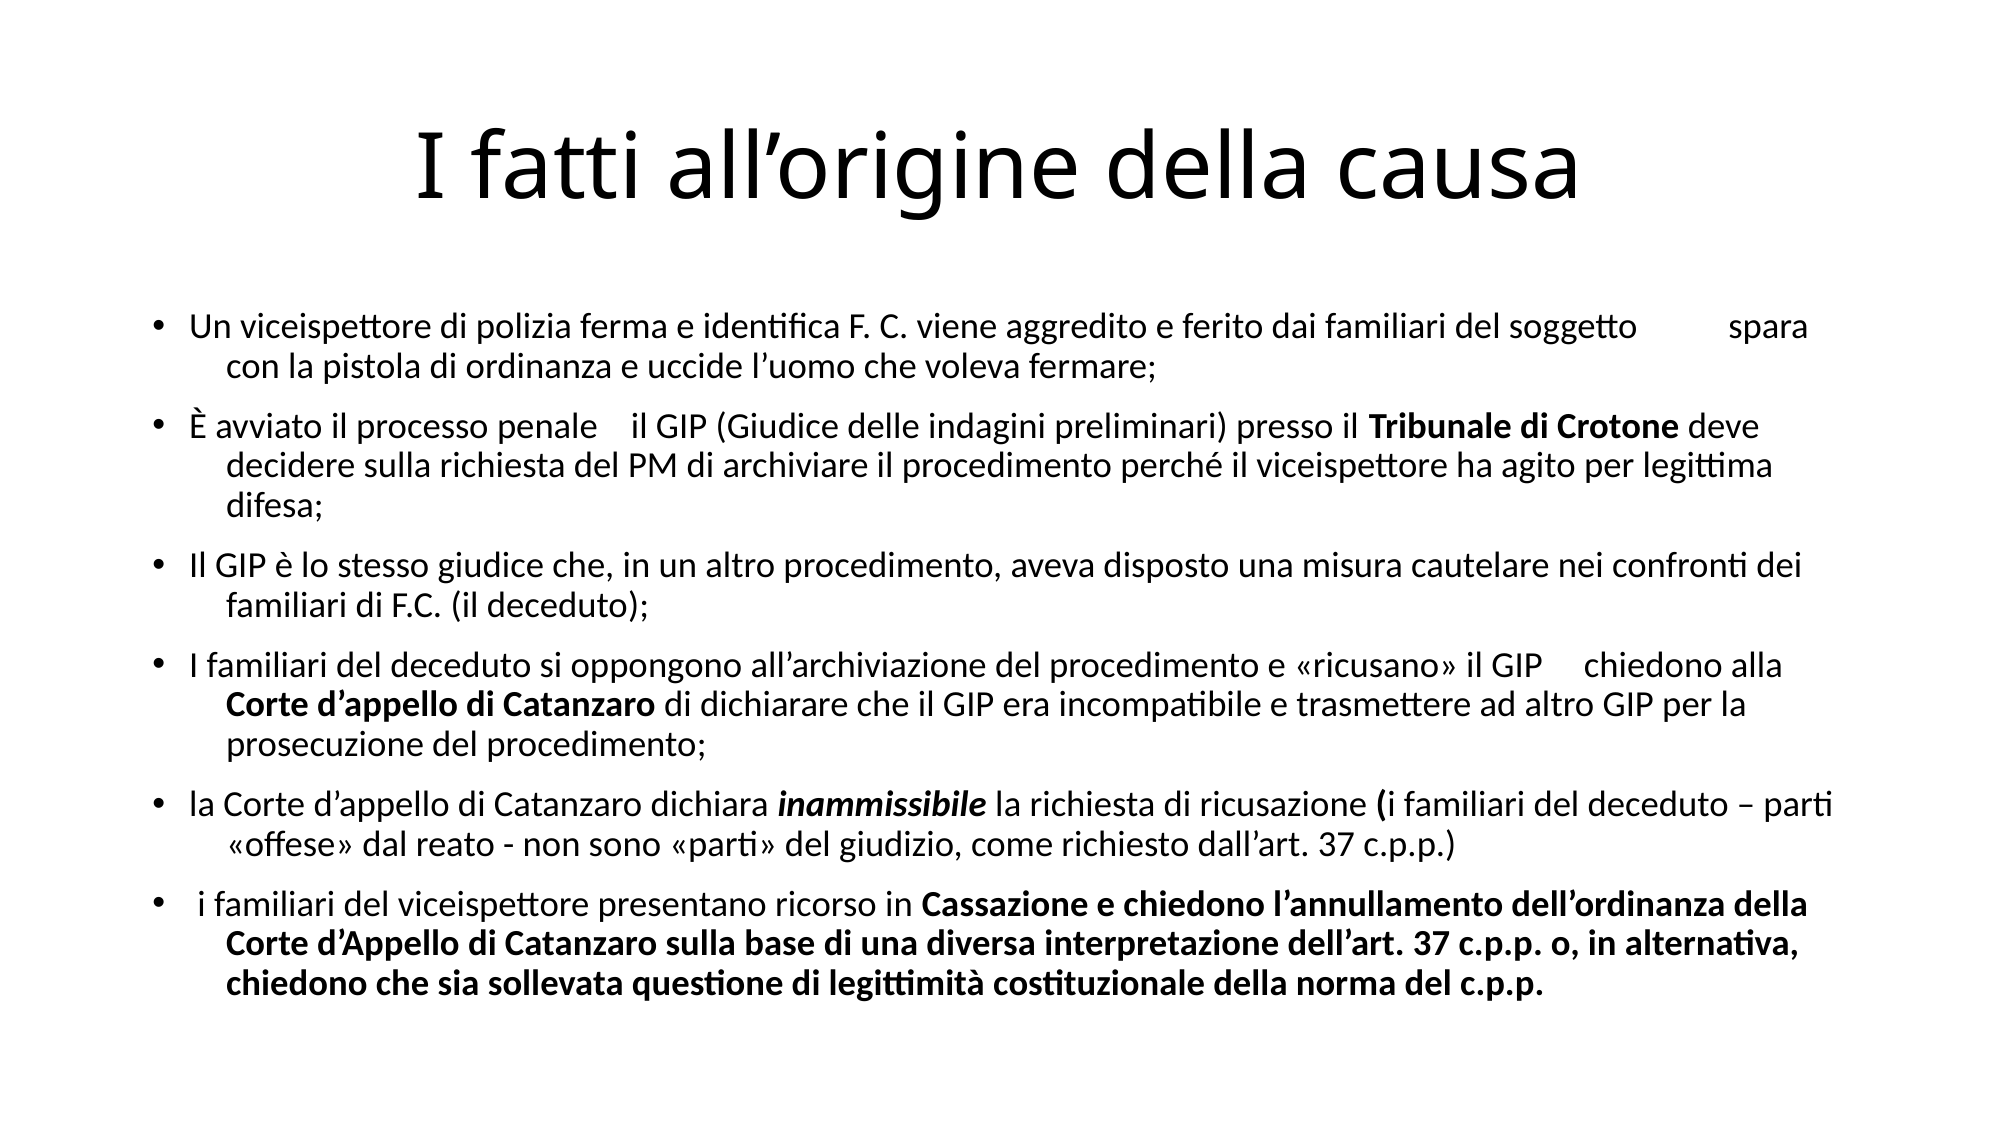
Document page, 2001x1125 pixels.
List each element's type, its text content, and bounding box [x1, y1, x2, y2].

title I fatti all’origine della causa [137, 59, 1863, 278]
list Un viceispettore di polizia ferma e identifica F. C. viene aggredito e ferito dai familiari del soggetto spara con la pistola di ordinanza e uccide l’uomo che voleva fermare; È avviato il processo penale il GIP (Giudice delle indagini preliminari) presso il Tribunale di Crotone deve decidere sulla richiesta del PM di archiviare il procedimento perché il viceispettore ha agito per legittima difesa; Il GIP è lo stesso giudice che, in un altro procedimento, aveva disposto una misura cautelare nei confronti dei familiari di F.C. (il deceduto); I familiari del deceduto si oppongono all’archiviazione del procedimento e «ricusano» il GIP chiedono alla Corte d’appello di Catanzaro di dichiarare che il GIP era incompatibile e trasmettere ad altro GIP per la prosecuzione del procedimento; la Corte d’appello di Catanzaro dichiara inammissibile la richiesta di ricusazione (i familiari del deceduto – parti «offese» dal reato - non sono «parti» del giudizio, come richiesto dall’art. 37 c.p.p.) i familiari del viceispettore presentano ricorso in Cassazione e chiedono l’annullamento dell’ordinanza della Corte d’Appello di Catanzaro sulla base di una diversa interpretazione dell’art. 37 c.p.p. o, in alternativa, chiedono che sia sollevata questione di legittimità costituzionale della norma del c.p.p. [137, 299, 1863, 1014]
